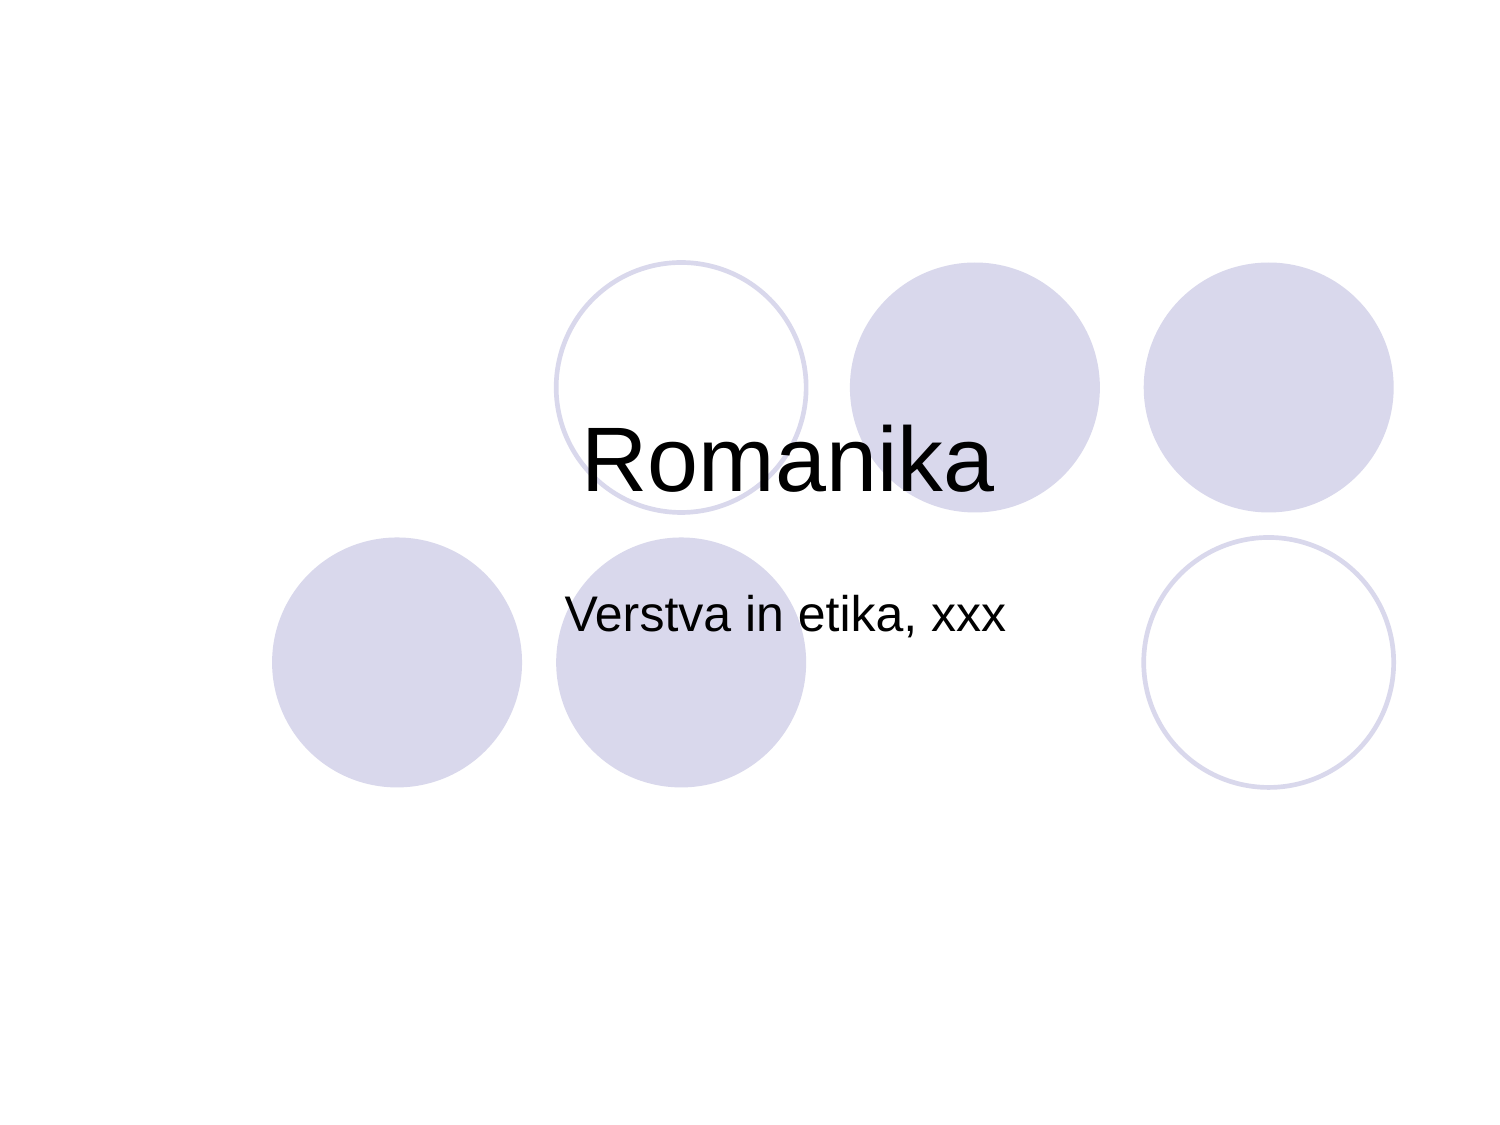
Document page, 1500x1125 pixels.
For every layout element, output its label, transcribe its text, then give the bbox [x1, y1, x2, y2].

title Romanika [112, 200, 1010, 518]
subtitle Verstva in etika, xxx [194, 574, 1022, 862]
